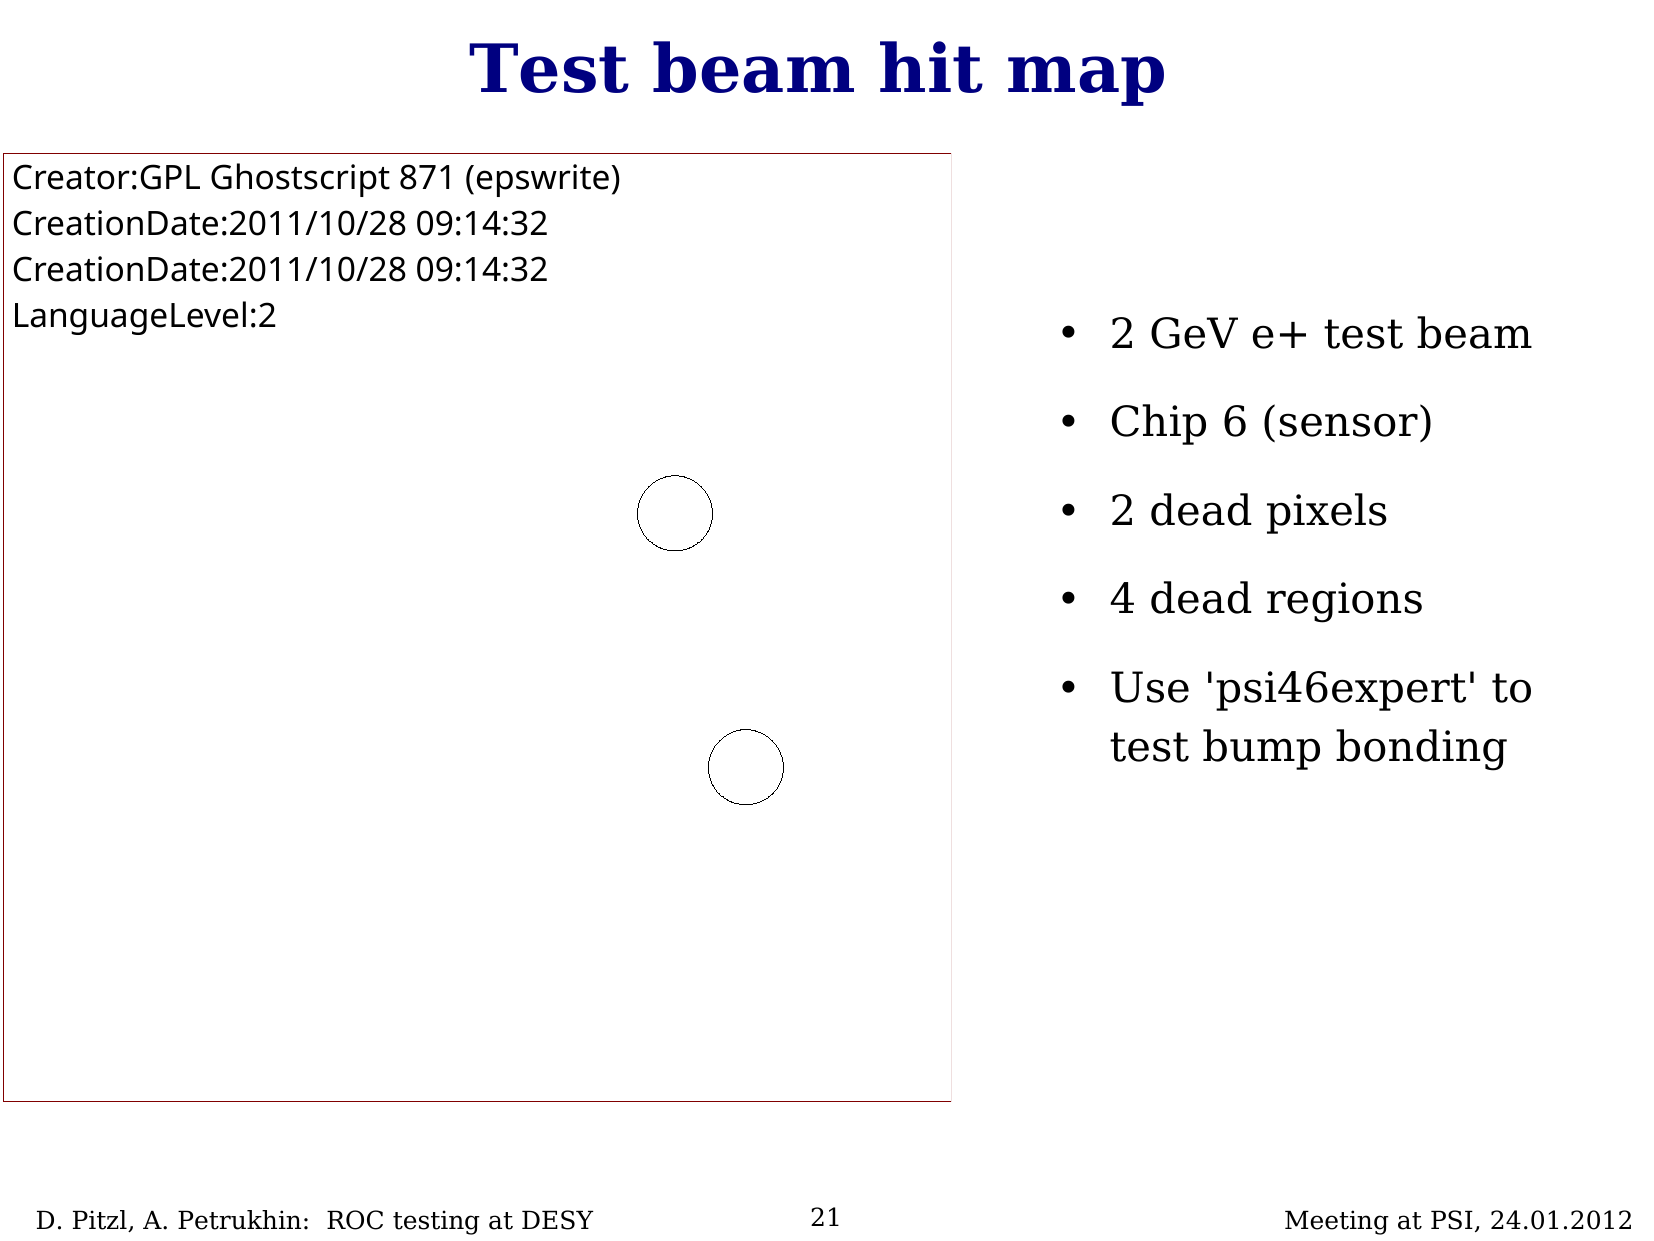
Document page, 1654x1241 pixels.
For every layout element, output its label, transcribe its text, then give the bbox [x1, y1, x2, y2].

picture [1, 151, 952, 1102]
list 2 GeV e+ test beam Chip 6 (sensor) 2 dead pixels 4 dead regions Use 'psi46expert' to test bump bonding [1056, 298, 1568, 968]
title Test beam hit map [112, 23, 1525, 115]
